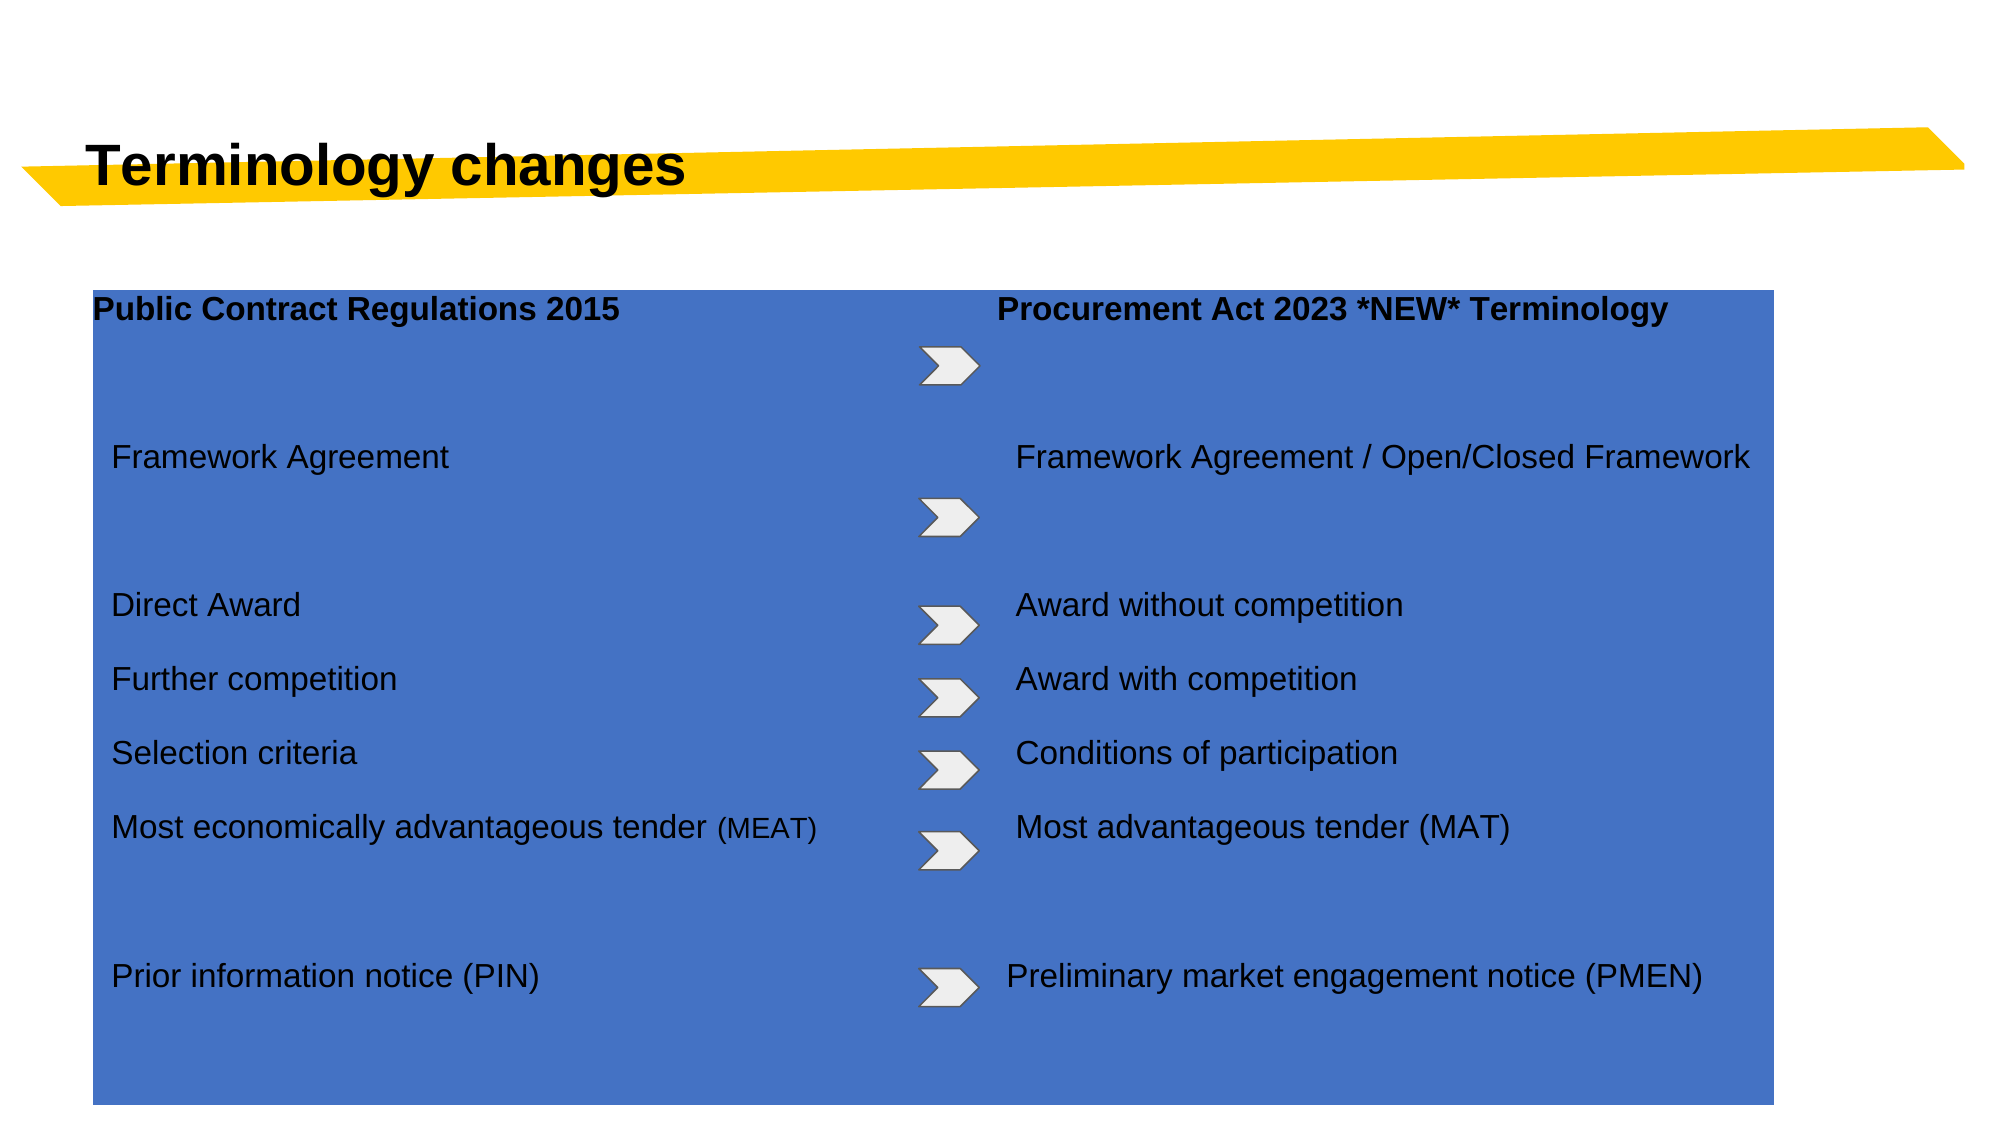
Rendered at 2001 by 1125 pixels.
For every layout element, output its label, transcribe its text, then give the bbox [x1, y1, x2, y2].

table_cell Framework Agreement / Open/Closed Framework [997, 438, 1774, 587]
table_cell Award with competition [997, 661, 1774, 735]
table_cell Direct Award [93, 587, 997, 661]
table_cell Preliminary market engagement notice (PMEN) [997, 957, 1774, 1105]
text_box [918, 968, 980, 1007]
text_box [919, 346, 981, 385]
text_box [918, 831, 980, 870]
table_header Procurement Act 2023 *NEW* Terminology [997, 290, 1774, 438]
table_cell Conditions of participation [997, 735, 1774, 809]
text_box [918, 606, 980, 645]
text_box [918, 678, 980, 717]
table_cell Most economically advantageous tender (MEAT) [93, 809, 997, 957]
table_cell Prior information notice (PIN) [93, 957, 997, 1105]
table_cell Most advantageous tender (MAT) [997, 809, 1774, 957]
text_box [918, 498, 980, 537]
text_box [918, 751, 980, 790]
table_cell Further competition [93, 661, 997, 735]
table_header Public Contract Regulations 2015 [93, 290, 997, 438]
table_cell Selection criteria [93, 735, 997, 809]
table_cell Framework Agreement [93, 438, 997, 587]
table_cell Award without competition [997, 587, 1774, 661]
text_box Terminology changes [65, 107, 1638, 246]
